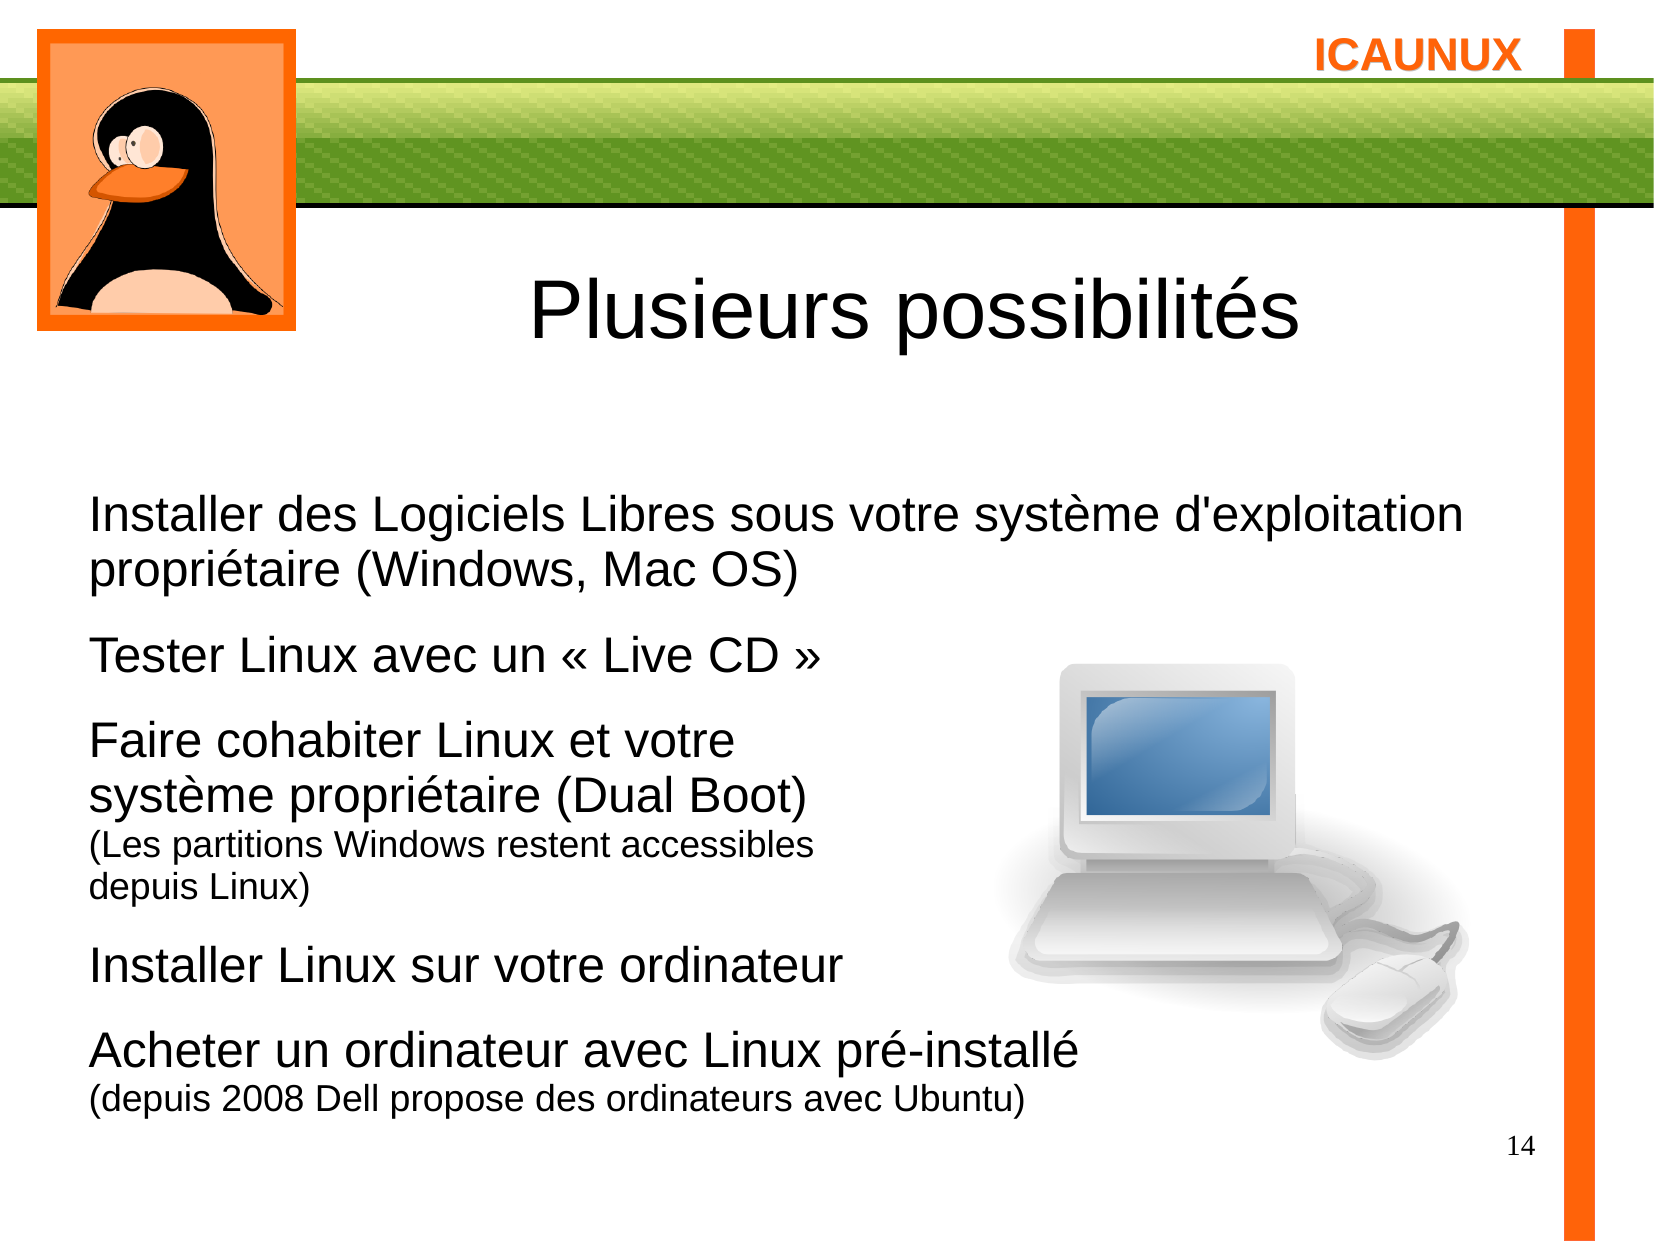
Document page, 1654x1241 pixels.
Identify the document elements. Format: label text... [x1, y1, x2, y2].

picture [0, 29, 1654, 331]
list Installer des Logiciels Libres sous votre système d'exploitation propriétaire (Windows, Mac OS) Tester Linux avec un « Live CD » Faire cohabiter Linux et votre système propriétaire (Dual Boot) (Les partitions Windows restent accessibles depuis Linux) Installer Linux sur votre ordinateur Acheter un ordinateur avec Linux pré-installé (depuis 2008 Dell propose des ordinateurs avec Ubuntu) [88, 485, 1512, 1240]
picture [974, 590, 1496, 1112]
title Plusieurs possibilités [324, 235, 1506, 384]
